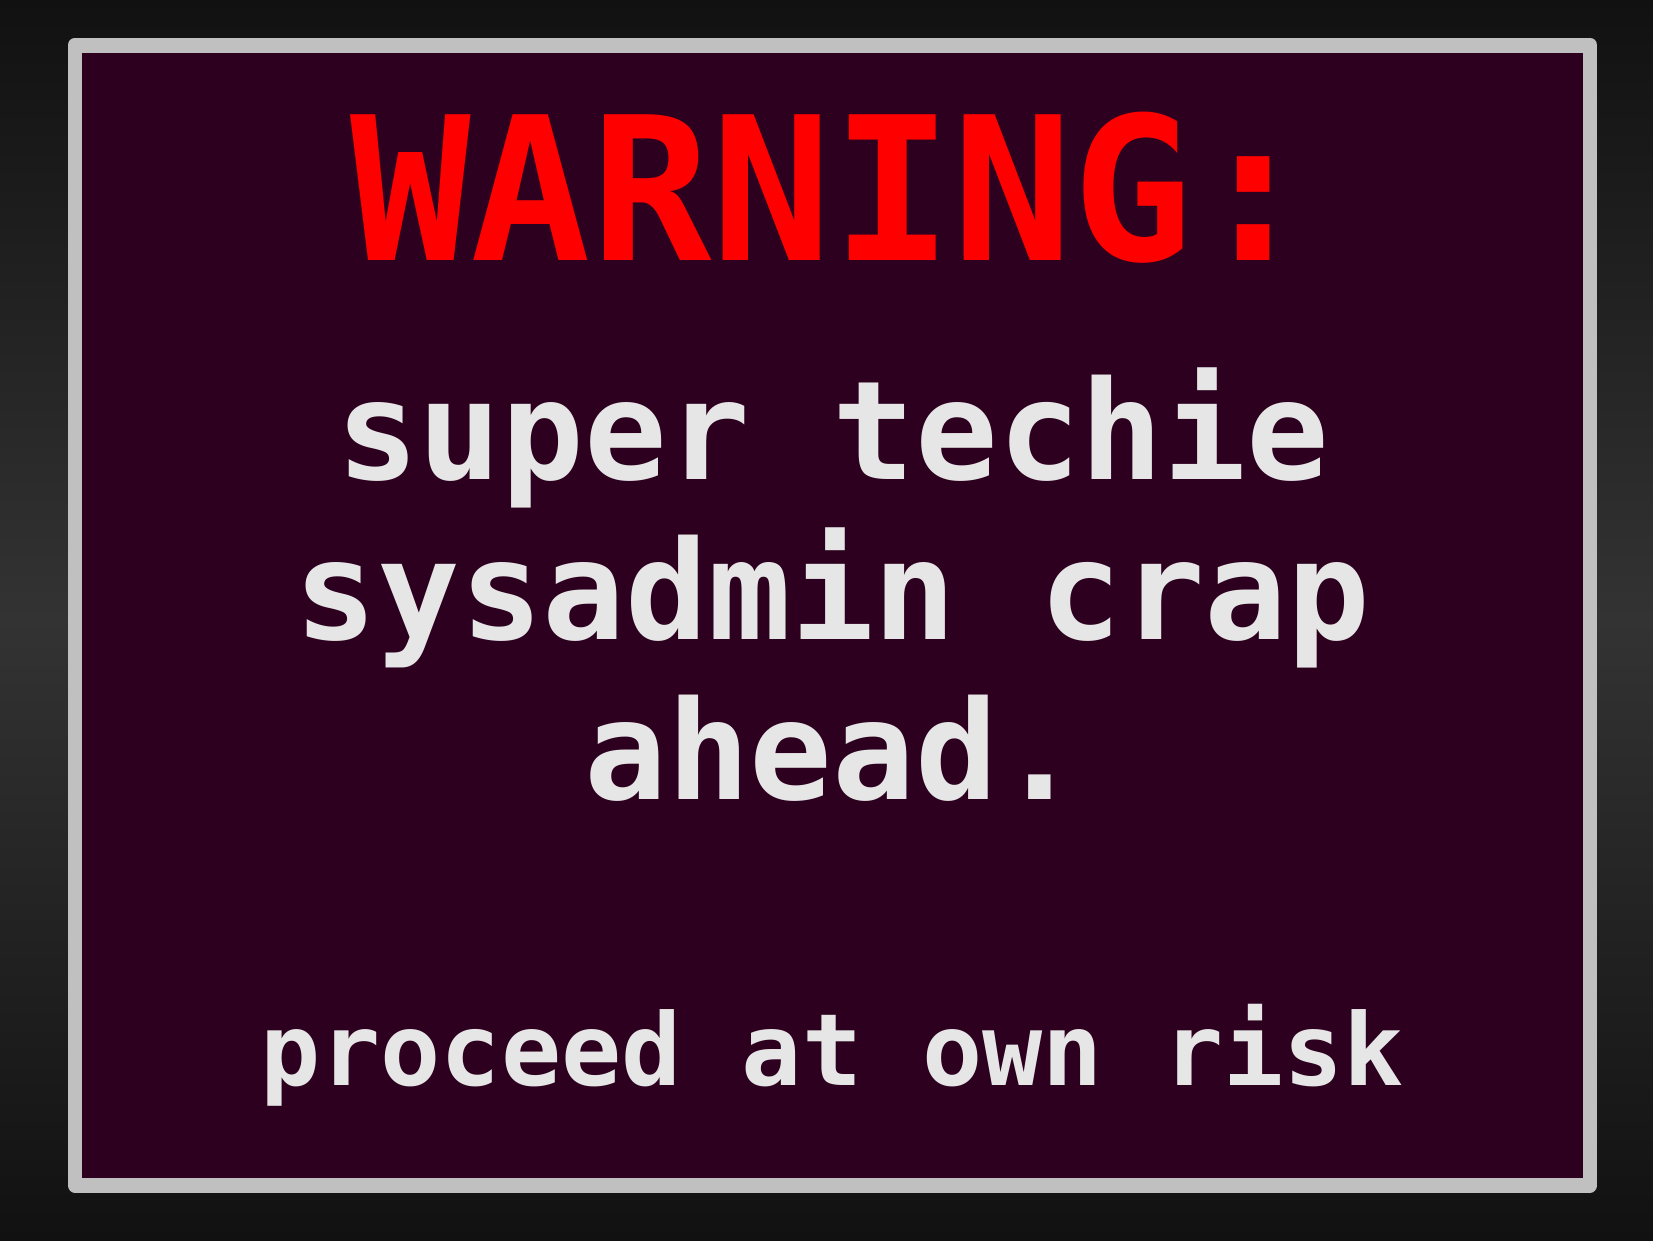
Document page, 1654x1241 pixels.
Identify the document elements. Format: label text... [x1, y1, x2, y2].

list WARNING: super techie sysadmin crap ahead. proceed at own risk [75, 45, 1591, 1186]
